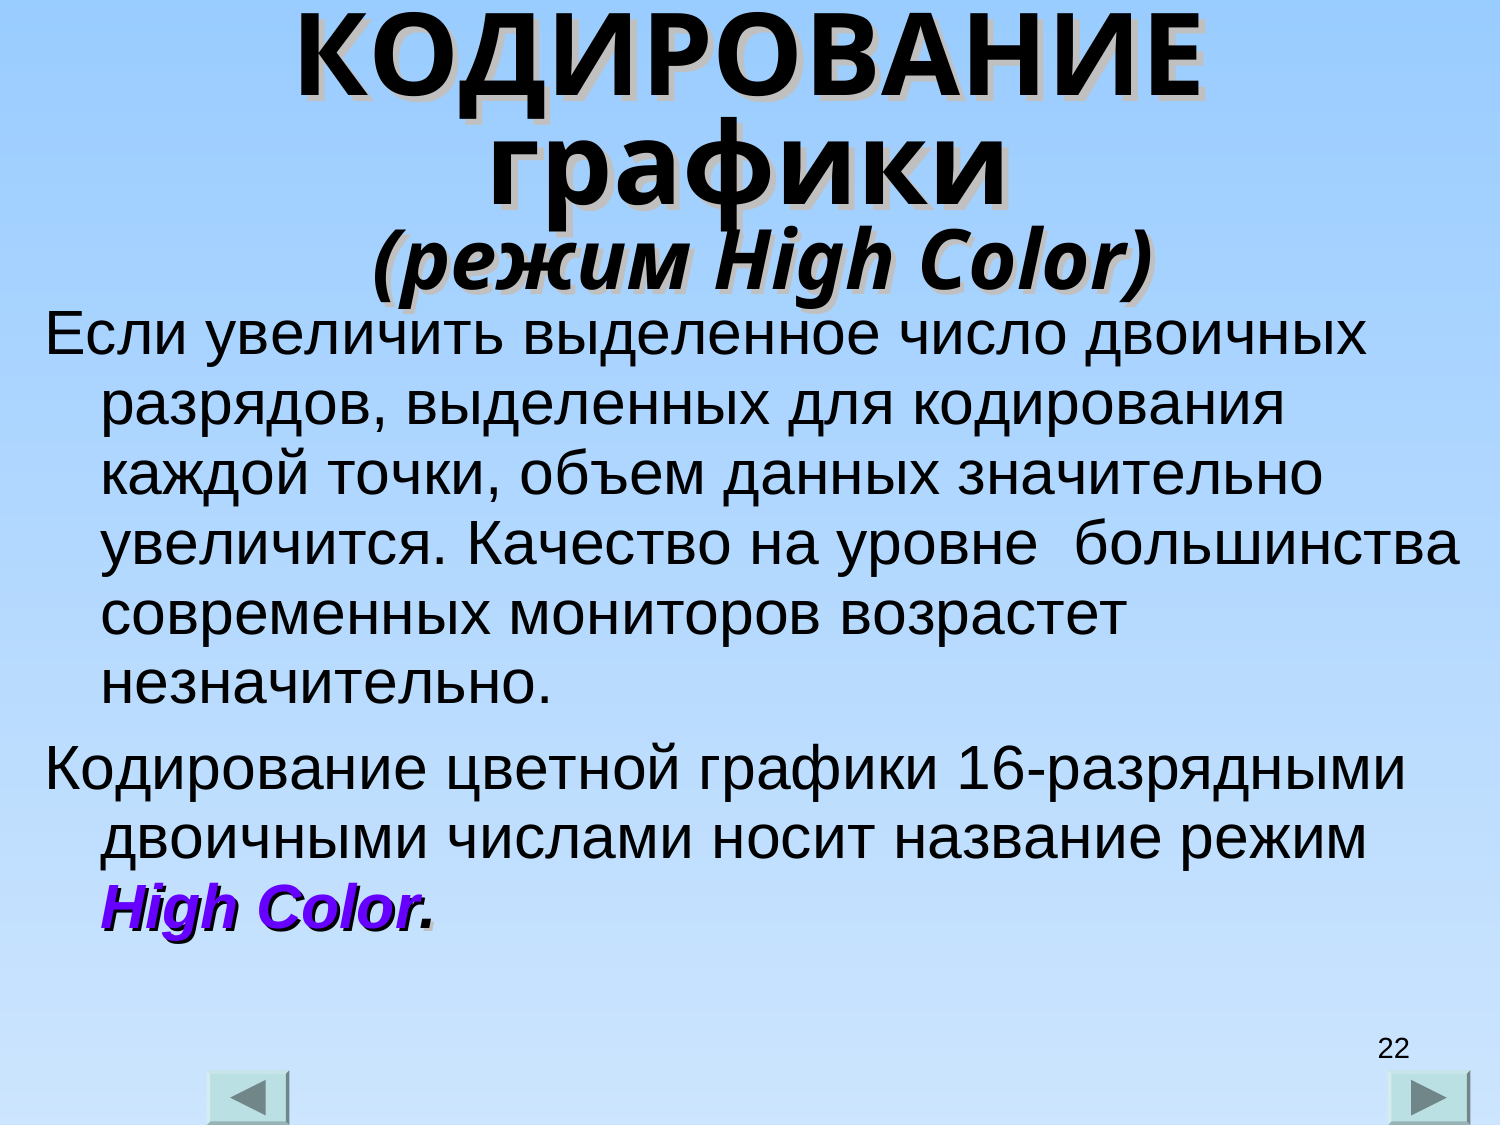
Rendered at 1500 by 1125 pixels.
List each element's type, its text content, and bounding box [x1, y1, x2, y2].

title КОДИРОВАНИЕ графики (режим High Color) [88, 1, 1439, 290]
list Если увеличить выделенное число двоичных разрядов, выделенных для кодирования каждой точки, объем данных значительно увеличится. Качество на уровне большинства современных мониторов возрастет незначительно. Кодирование цветной графики 16-разрядными двоичными числами носит название режим High Color. [29, 290, 1500, 1071]
text_box [208, 1070, 290, 1125]
text_box [1389, 1070, 1471, 1125]
